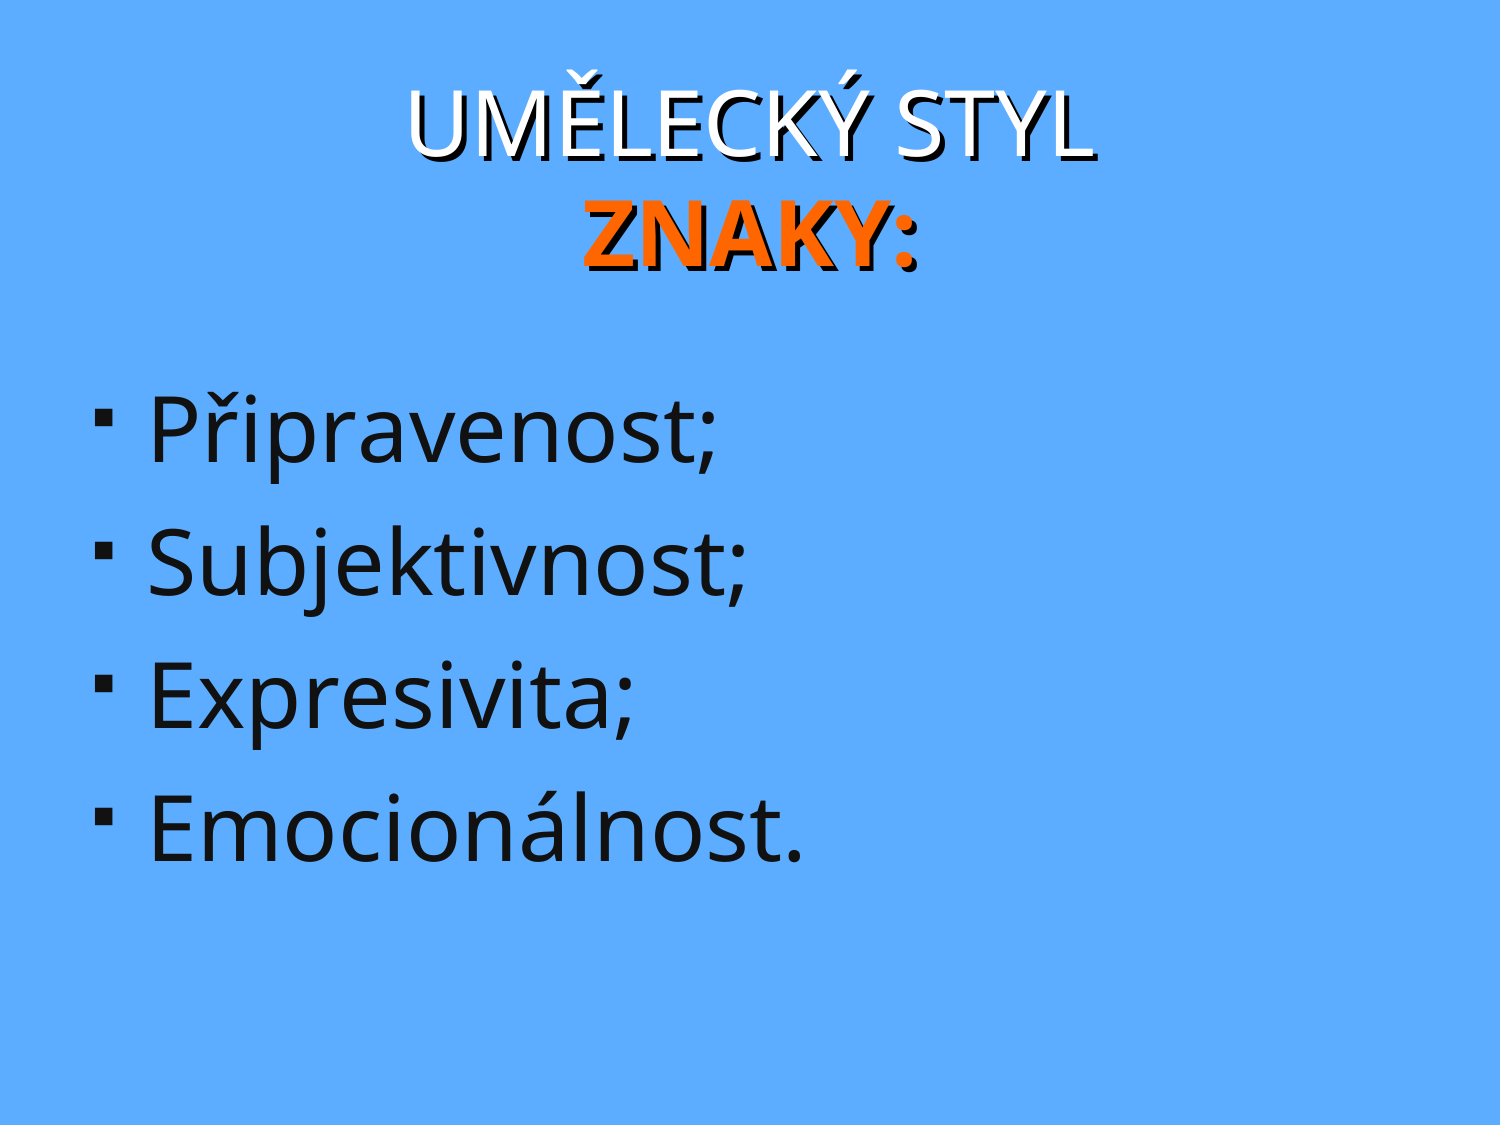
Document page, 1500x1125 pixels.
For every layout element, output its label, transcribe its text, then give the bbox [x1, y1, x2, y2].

list Připravenost; Subjektivnost; Expresivita; Emocionálnost. [75, 363, 1426, 1020]
title UMĚLECKÝ STYL ZNAKY: [75, 57, 1426, 293]
